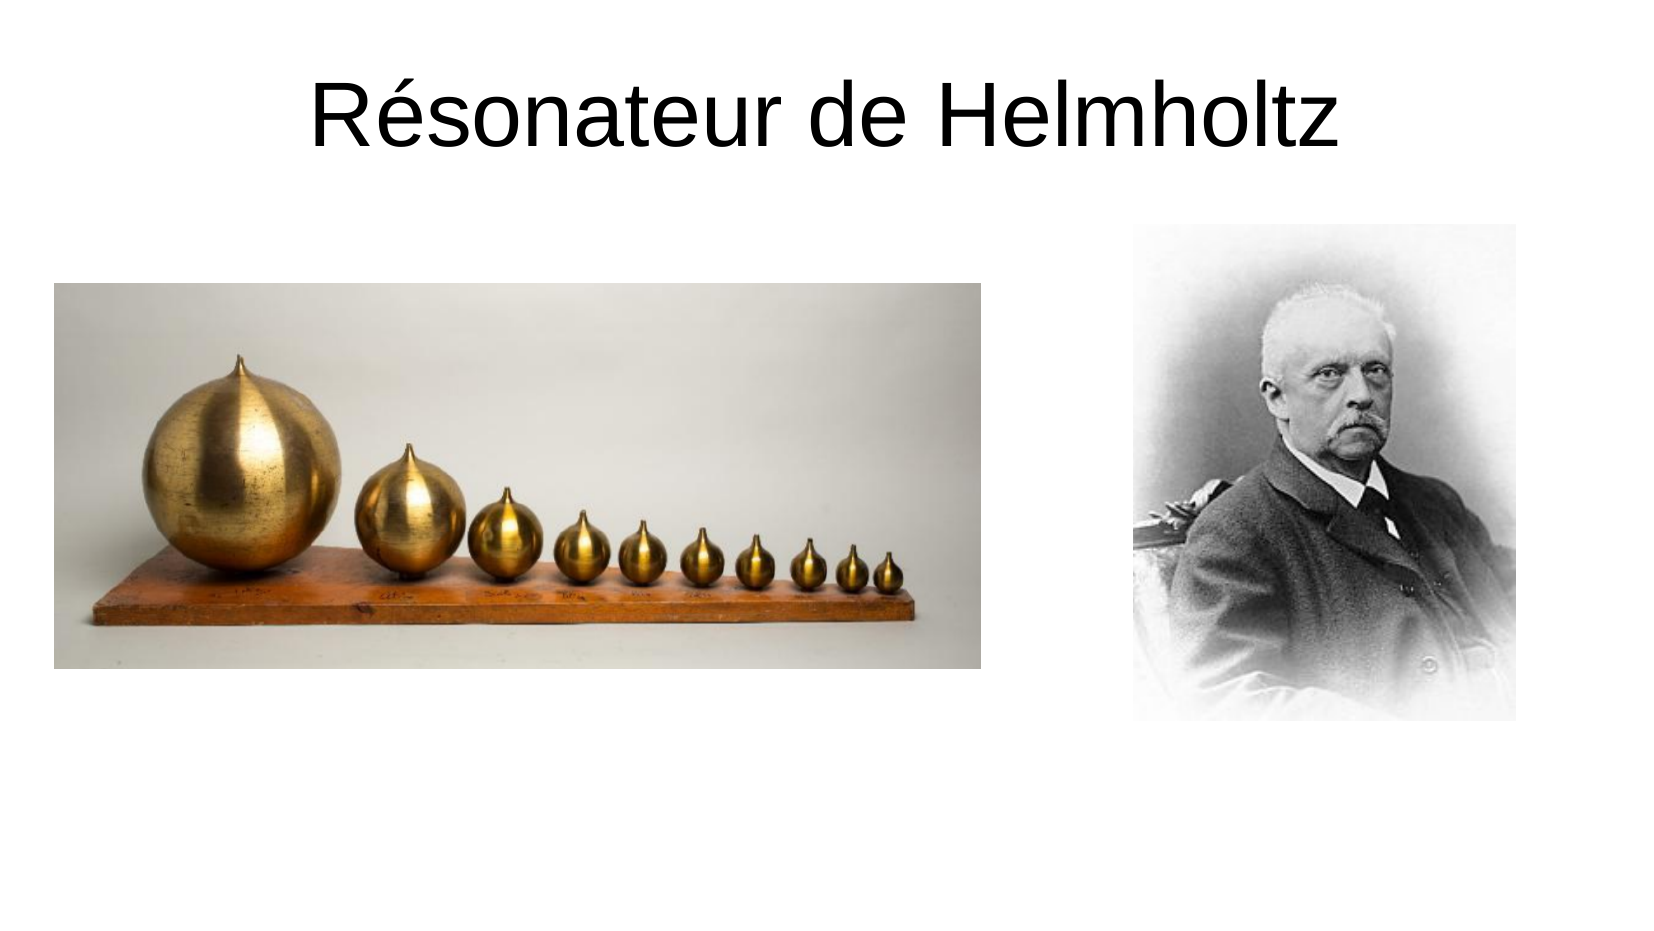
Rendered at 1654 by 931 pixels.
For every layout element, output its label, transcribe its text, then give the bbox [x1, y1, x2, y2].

title Résonateur de Helmholtz [82, 37, 1571, 193]
picture [1133, 224, 1516, 721]
picture [54, 283, 981, 669]
